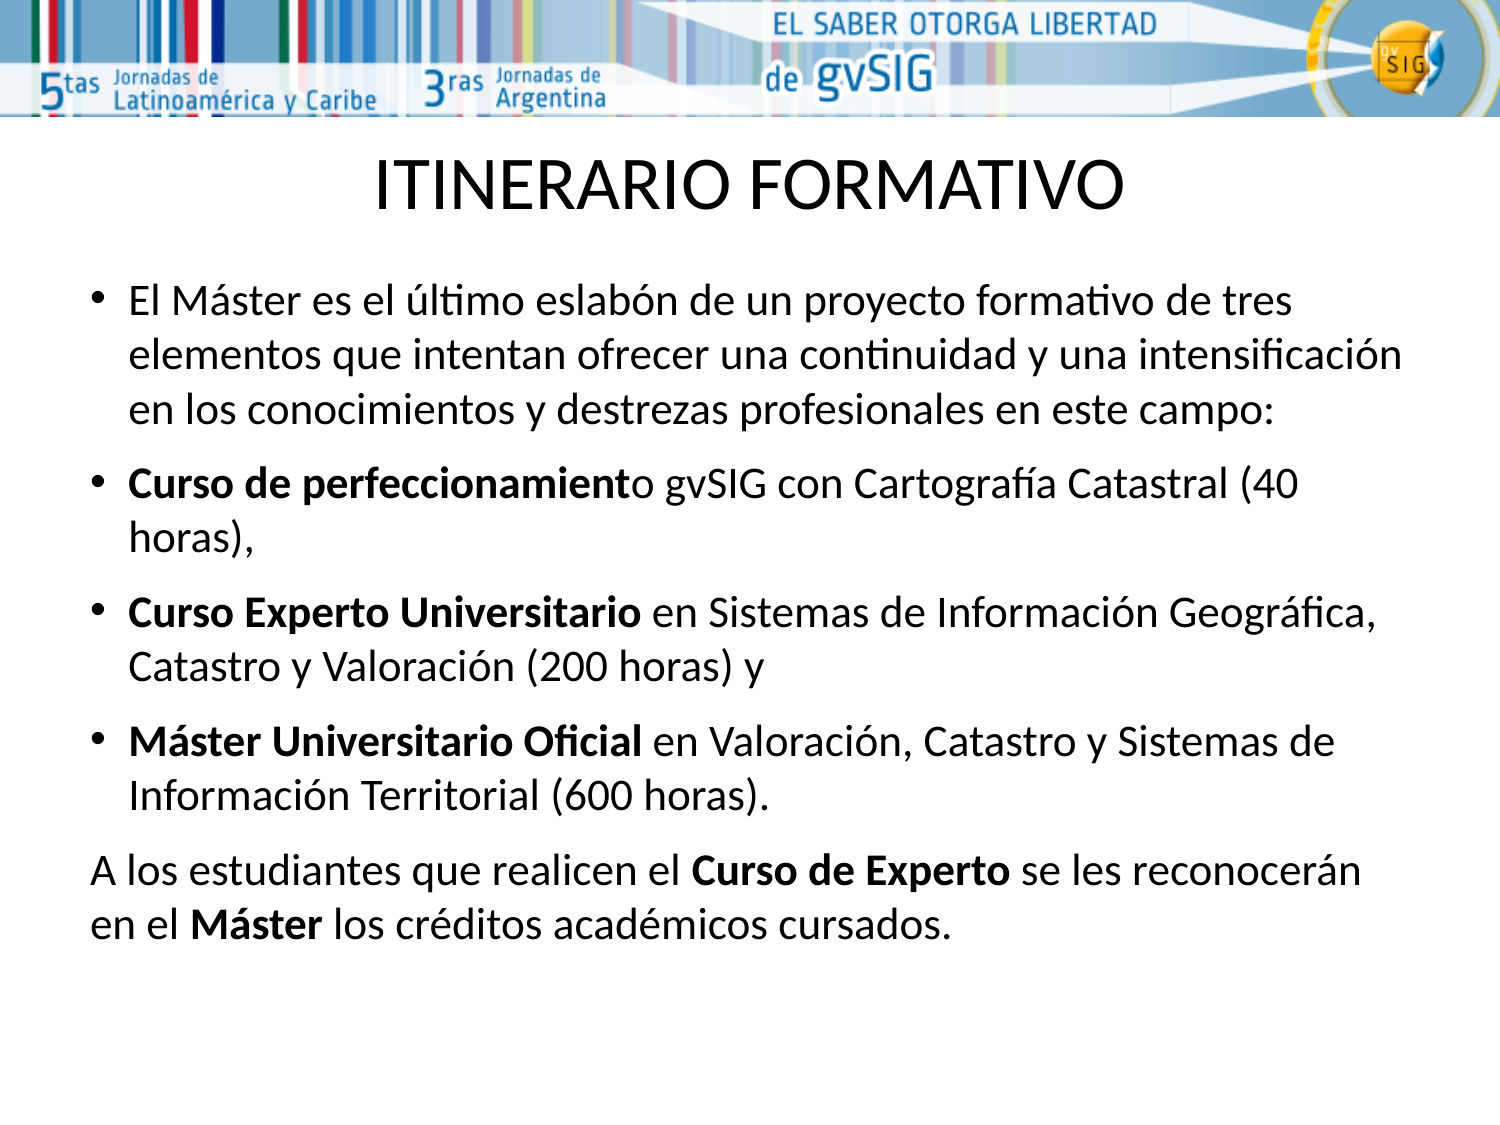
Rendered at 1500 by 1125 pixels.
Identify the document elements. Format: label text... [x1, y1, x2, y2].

title ITINERARIO FORMATIVO [75, 125, 1425, 233]
picture [0, 0, 1500, 117]
list El Máster es el último eslabón de un proyecto formativo de tres elementos que intentan ofrecer una continuidad y una intensificación en los conocimientos y destrezas profesionales en este campo: Curso de perfeccionamiento gvSIG con Cartografía Catastral (40 horas), Curso Experto Universitario en Sistemas de Información Geográfica, Catastro y Valoración (200 horas) y Máster Universitario Oficial en Valoración, Catastro y Sistemas de Información Territorial (600 horas). A los estudiantes que realicen el Curso de Experto se les reconocerán en el Máster los créditos académicos cursados. [75, 262, 1425, 1005]
